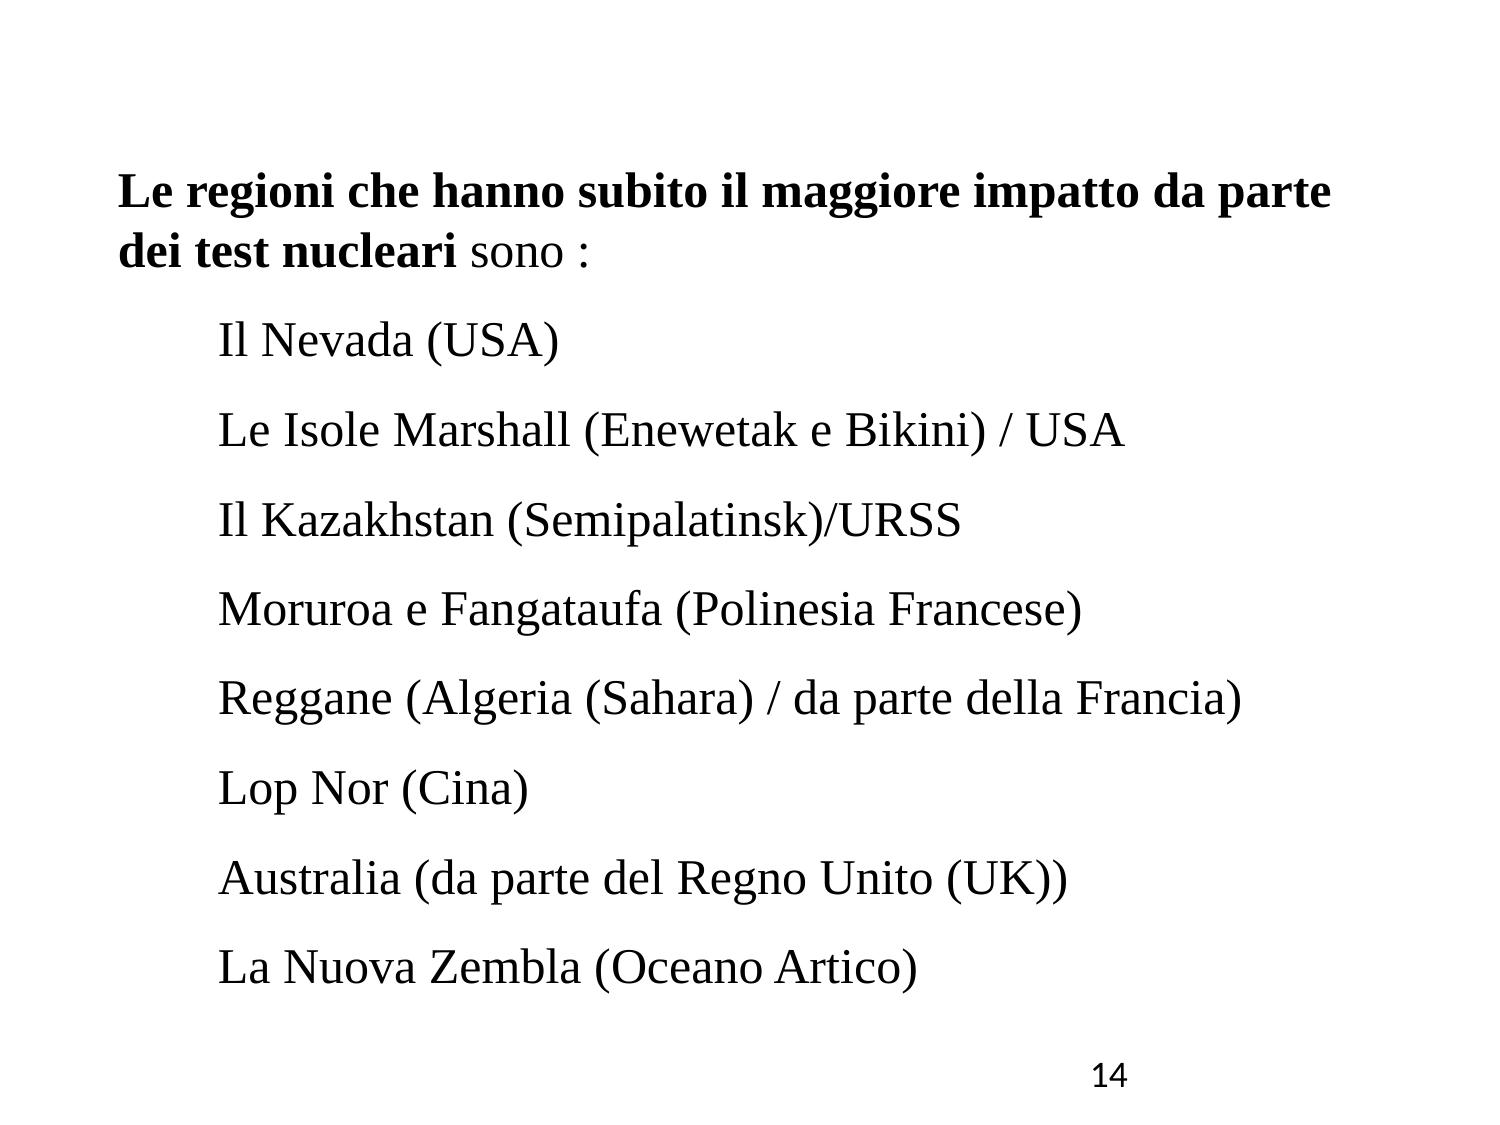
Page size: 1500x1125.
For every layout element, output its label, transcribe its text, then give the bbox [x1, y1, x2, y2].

list Le regioni che hanno subito il maggiore impatto da parte dei test nucleari sono : Il Nevada (USA) Le Isole Marshall (Enewetak e Bikini) / USA Il Kazakhstan (Semipalatinsk)/URSS Moruroa e Fangataufa (Polinesia Francese) Reggane (Algeria (Sahara) / da parte della Francia) Lop Nor (Cina) Australia (da parte del Regno Unito (UK)) La Nuova Zembla (Oceano Artico) [103, 149, 1415, 976]
slide_number <numero> [1074, 1042, 1425, 1103]
